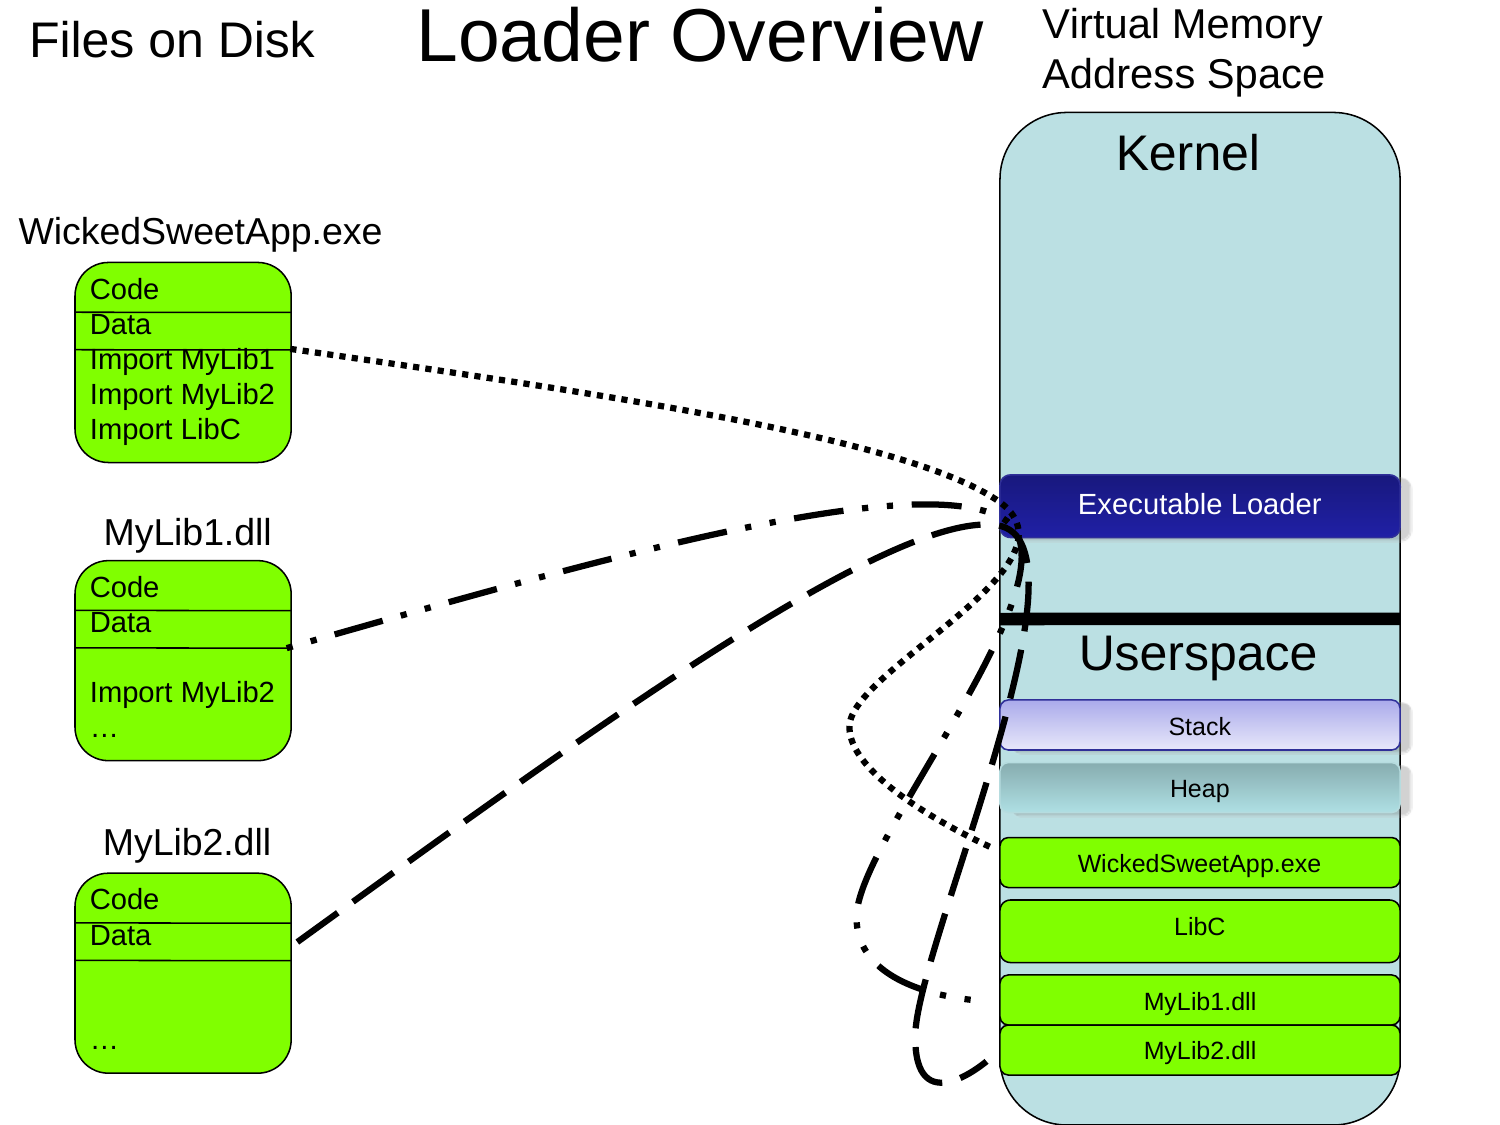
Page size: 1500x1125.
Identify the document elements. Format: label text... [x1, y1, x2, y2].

title Loader Overview [0, 0, 1450, 126]
text_box MyLib2.dll [999, 1025, 1401, 1076]
text_box Kernel [1101, 112, 1276, 188]
text_box [999, 626, 1401, 708]
text_box MyLib2.dll [88, 810, 287, 872]
text_box [1001, 1072, 1399, 1125]
text_box MyLib1.dll [999, 974, 1401, 1025]
text_box Heap [999, 762, 1401, 813]
text_box [85, 453, 282, 463]
text_box Stack [999, 699, 1401, 751]
text_box WickedSweetApp.exe [3, 199, 398, 260]
text_box LibC [999, 900, 1401, 963]
text_box Files on Disk [14, 0, 330, 76]
text_box Userspace [1064, 612, 1333, 688]
text_box [999, 528, 1401, 612]
text_box [84, 751, 282, 761]
text_box Code Data Import MyLib1 Import MyLib2 Import LibC [74, 262, 325, 453]
text_box Executable Loader [999, 474, 1401, 538]
text_box [999, 953, 1401, 983]
text_box WickedSweetApp.exe [999, 837, 1401, 888]
text_box Code Data Import MyLib2 … [74, 560, 325, 751]
text_box [999, 1017, 1004, 1033]
text_box Code Data … [74, 873, 325, 1064]
text_box [999, 742, 1401, 770]
text_box Virtual Memory Address Space [1027, 0, 1341, 105]
text_box MyLib1.dll [88, 499, 287, 561]
text_box [999, 805, 1401, 845]
text_box [999, 880, 1401, 910]
text_box [1396, 1017, 1401, 1033]
text_box [999, 112, 1401, 485]
text_box [85, 1064, 281, 1074]
